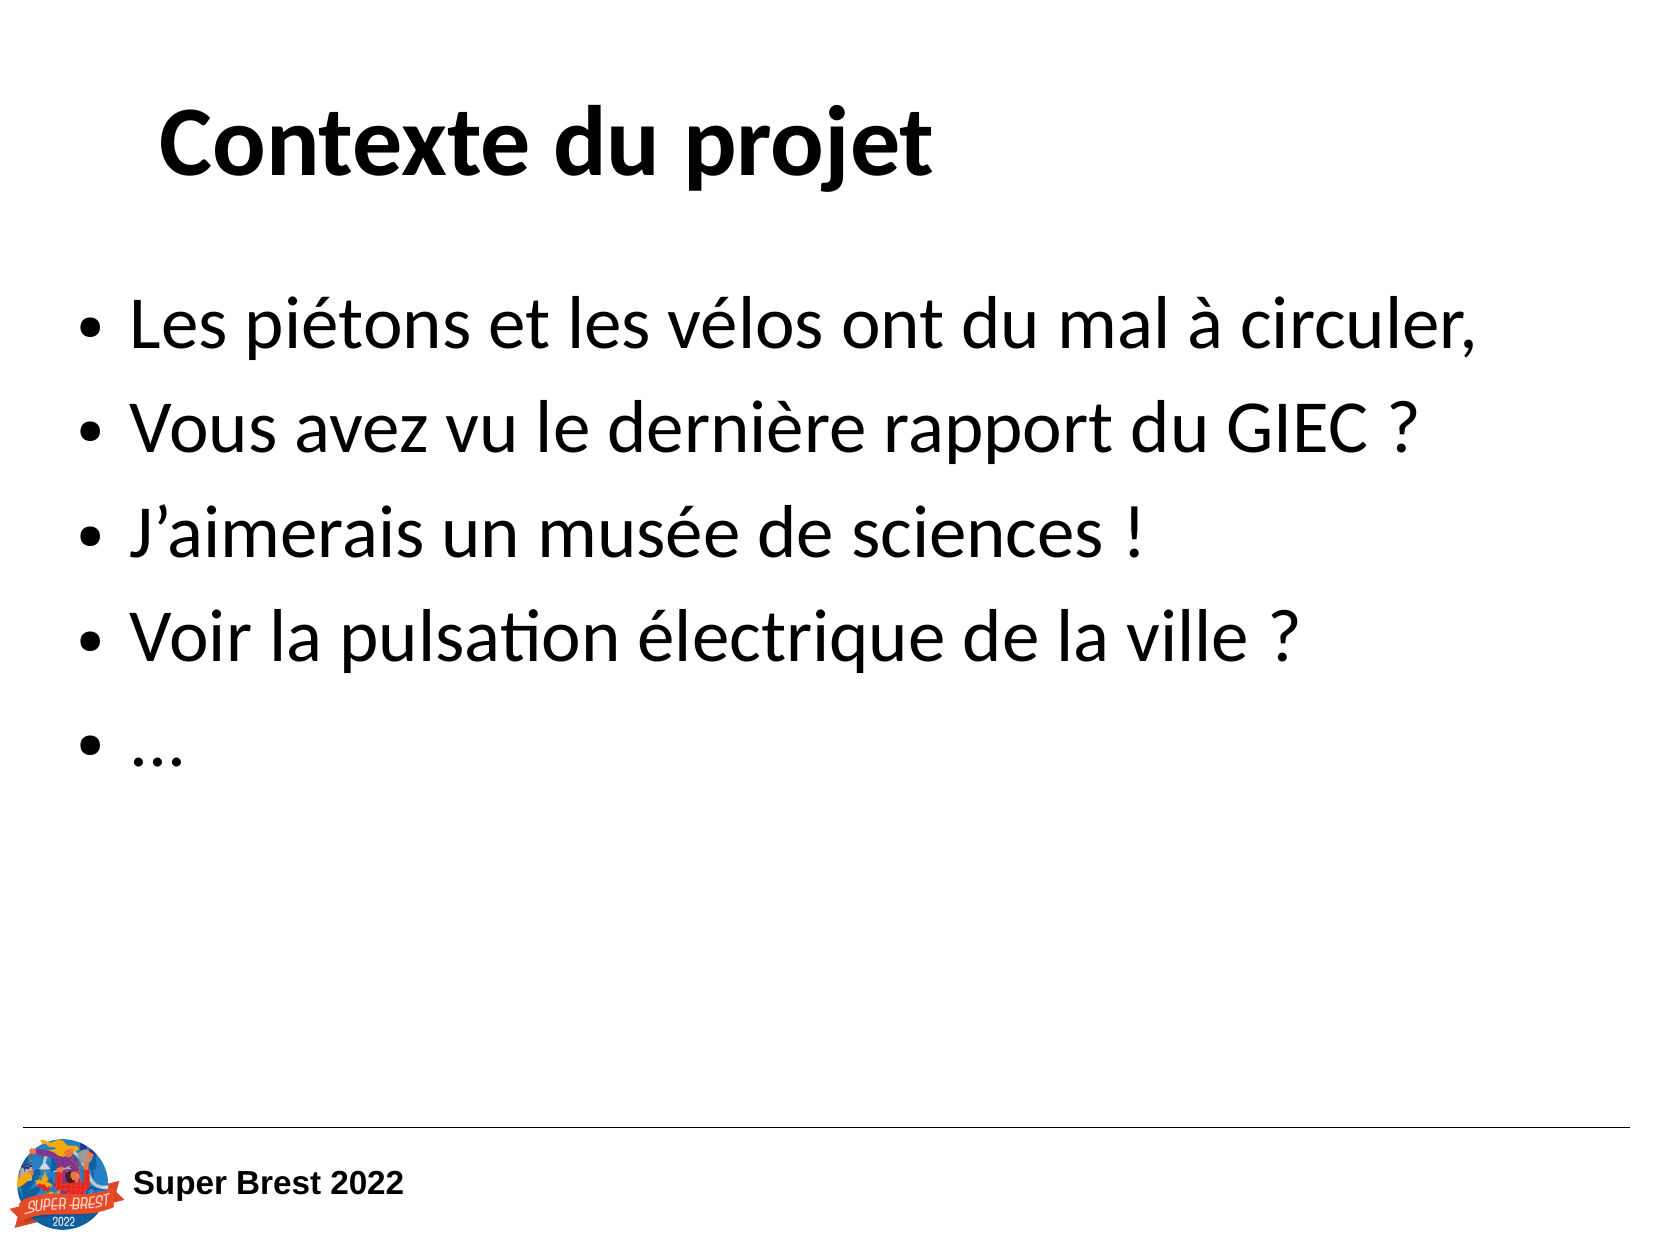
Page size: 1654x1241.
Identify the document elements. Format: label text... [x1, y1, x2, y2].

title Contexte du projet [11, 47, 1347, 255]
list Les piétons et les vélos ont du mal à circuler, Vous avez vu le dernière rapport du GIEC ? J’aimerais un musée de sciences ! Voir la pulsation électrique de la ville ? ... [59, 291, 1548, 1111]
text_box Super Brest 2022 [125, 1157, 1040, 1210]
picture [9, 1139, 125, 1230]
